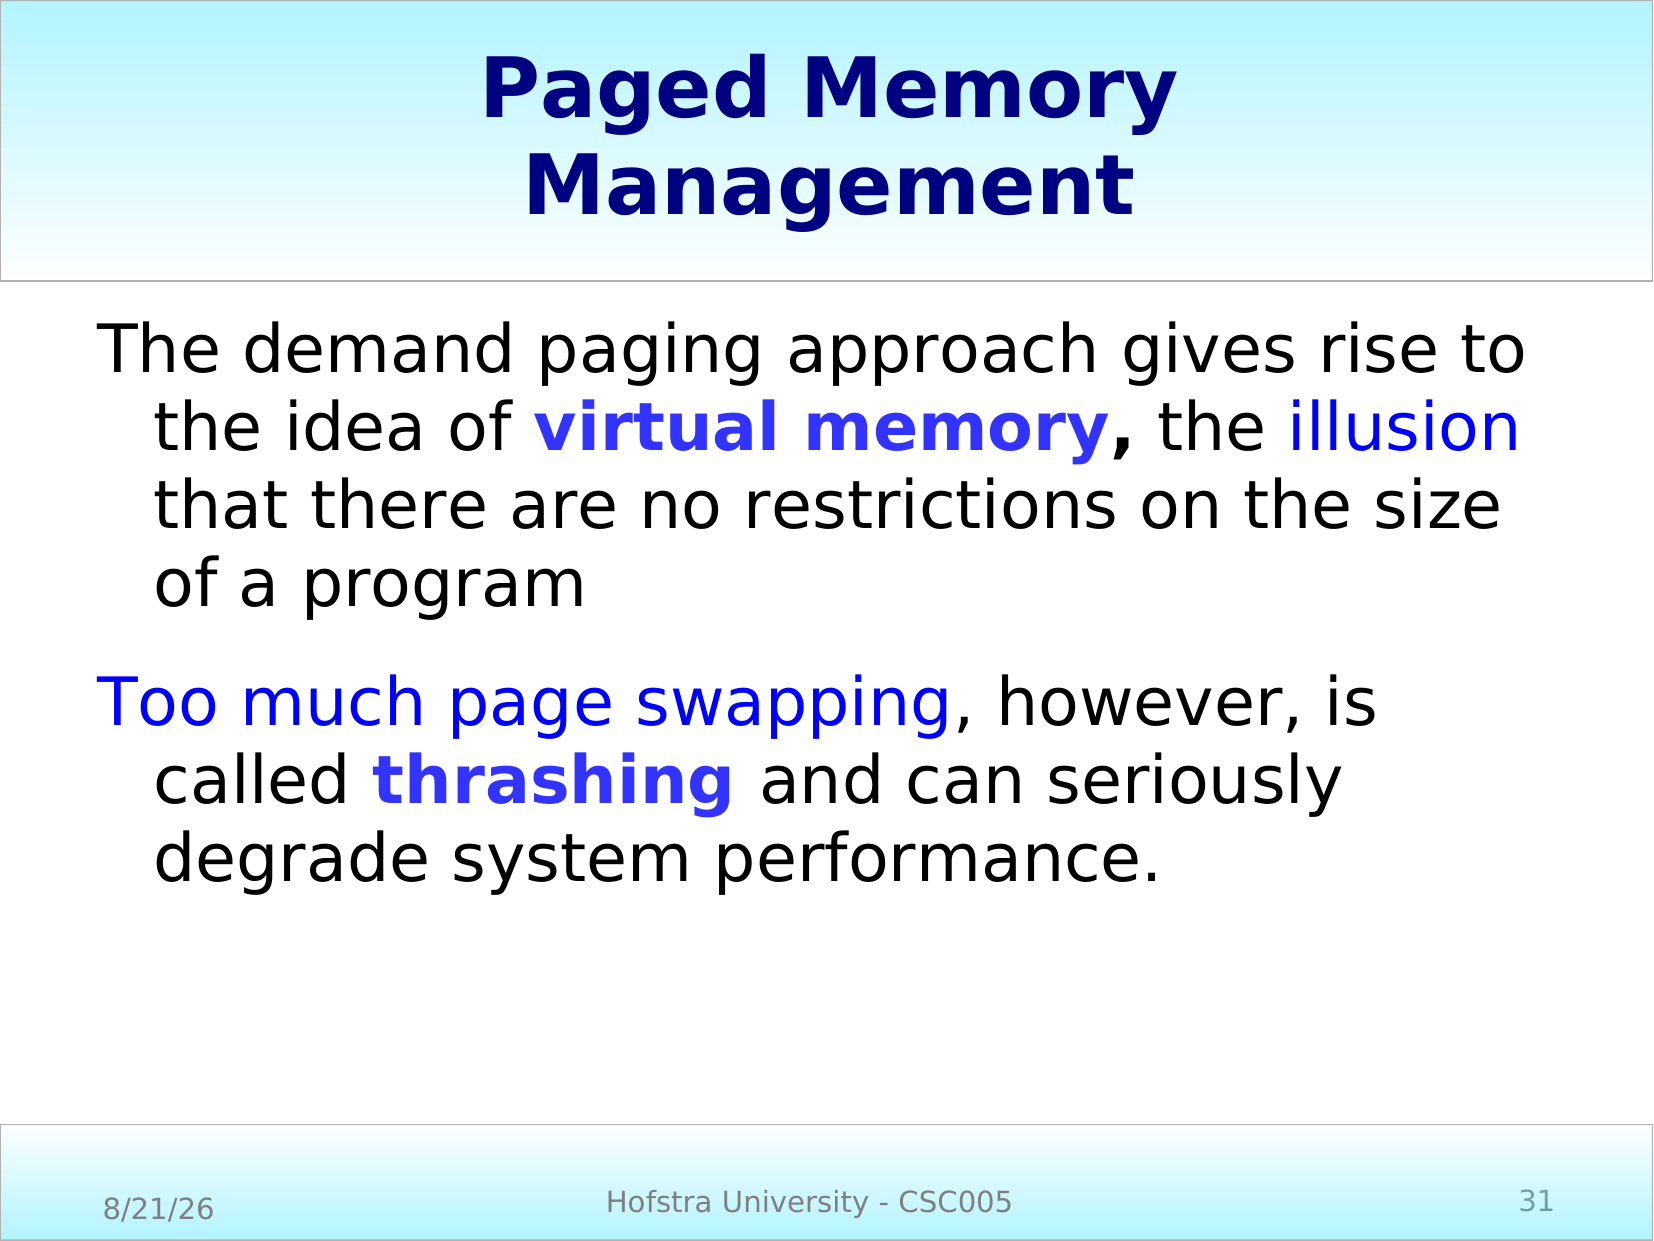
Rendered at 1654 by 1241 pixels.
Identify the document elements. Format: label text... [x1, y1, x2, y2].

title Paged Memory Management [147, 18, 1512, 256]
list The demand paging approach gives rise to the idea of virtual memory, the illusion that there are no restrictions on the size of a program Too much page swapping, however, is called thrashing and can seriously degrade system performance. [82, 303, 1571, 1131]
